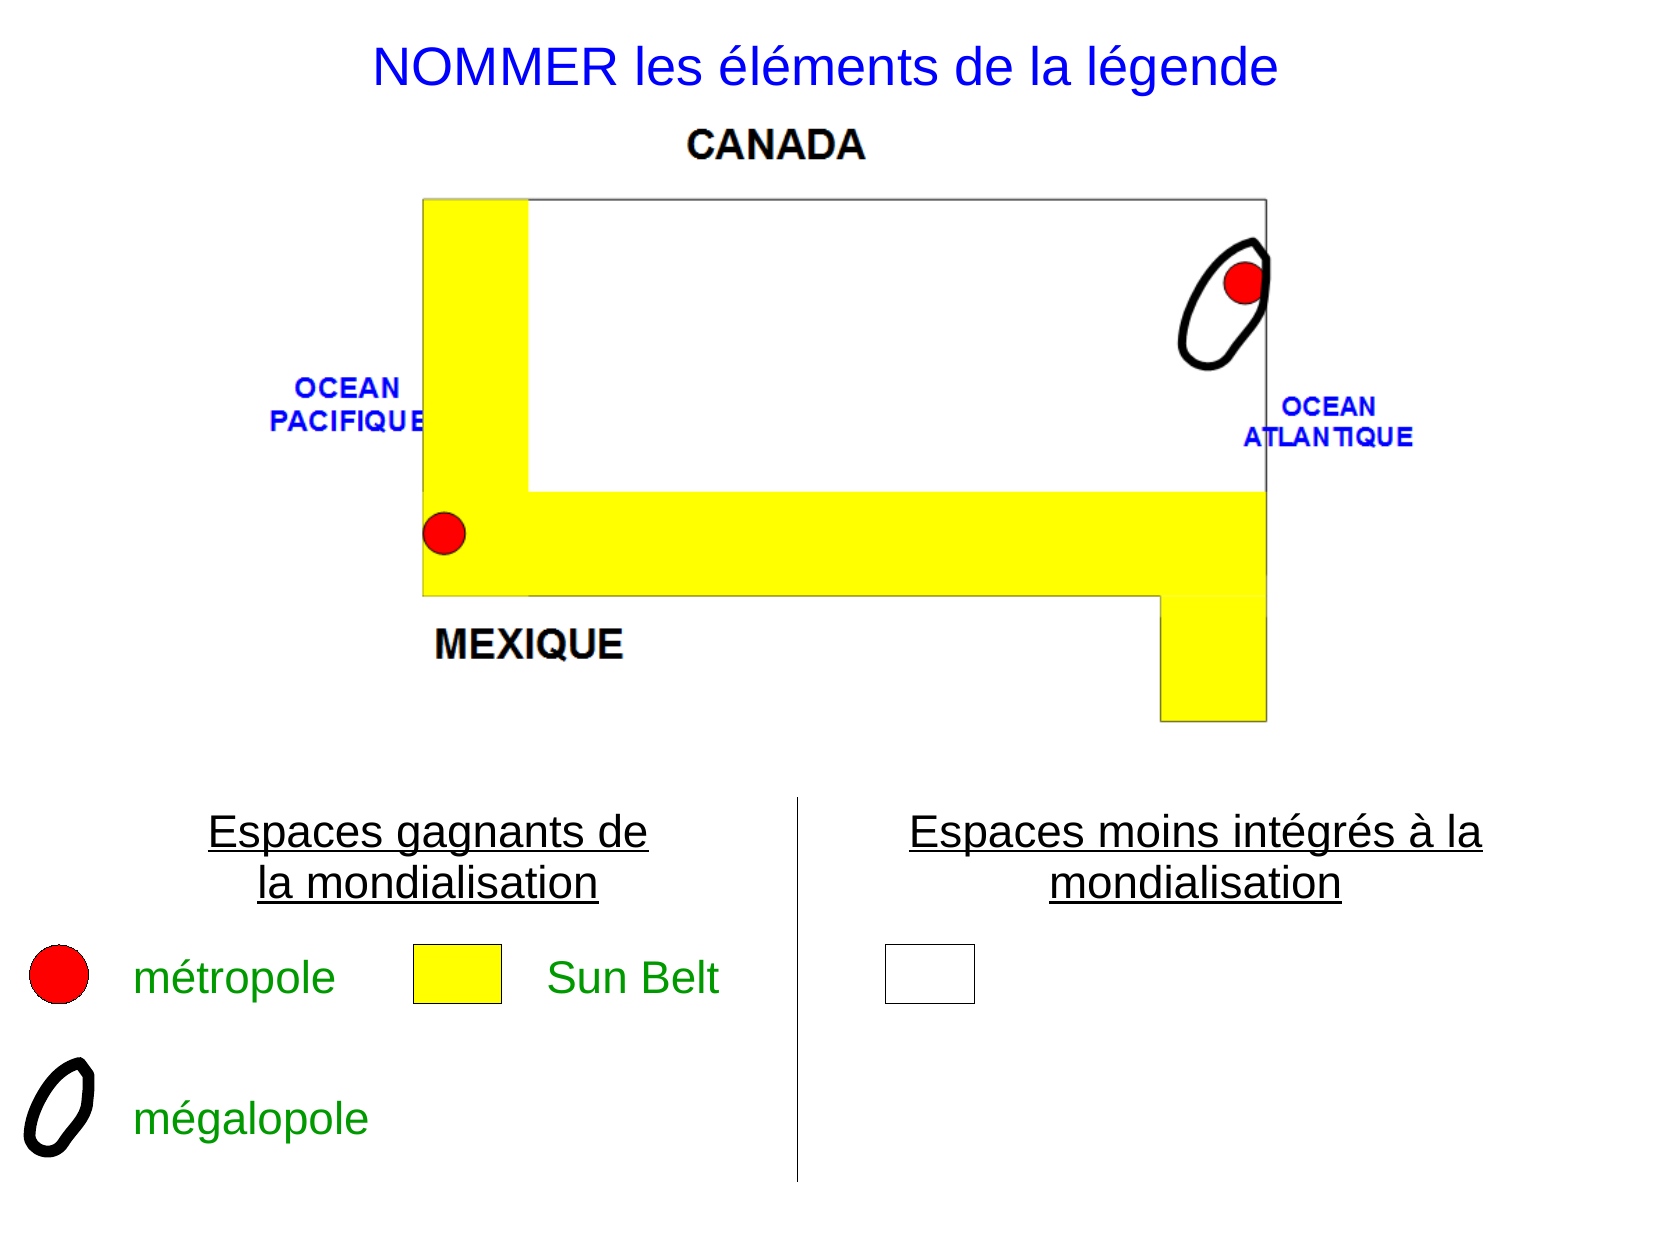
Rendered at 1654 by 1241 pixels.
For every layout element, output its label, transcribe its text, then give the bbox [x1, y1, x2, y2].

text_box Espaces gagnants de la mondialisation [177, 798, 680, 916]
picture [265, 118, 1418, 739]
text_box métropole [118, 944, 355, 1011]
text_box Sun Belt [531, 944, 768, 1011]
text_box mégalopole [118, 1085, 414, 1152]
text_box [413, 944, 502, 1004]
text_box [885, 944, 975, 1004]
text_box Espaces moins intégrés à la mondialisation [885, 798, 1506, 916]
text_box NOMMER les éléments de la légende [88, 29, 1565, 105]
text_box [29, 944, 89, 1004]
